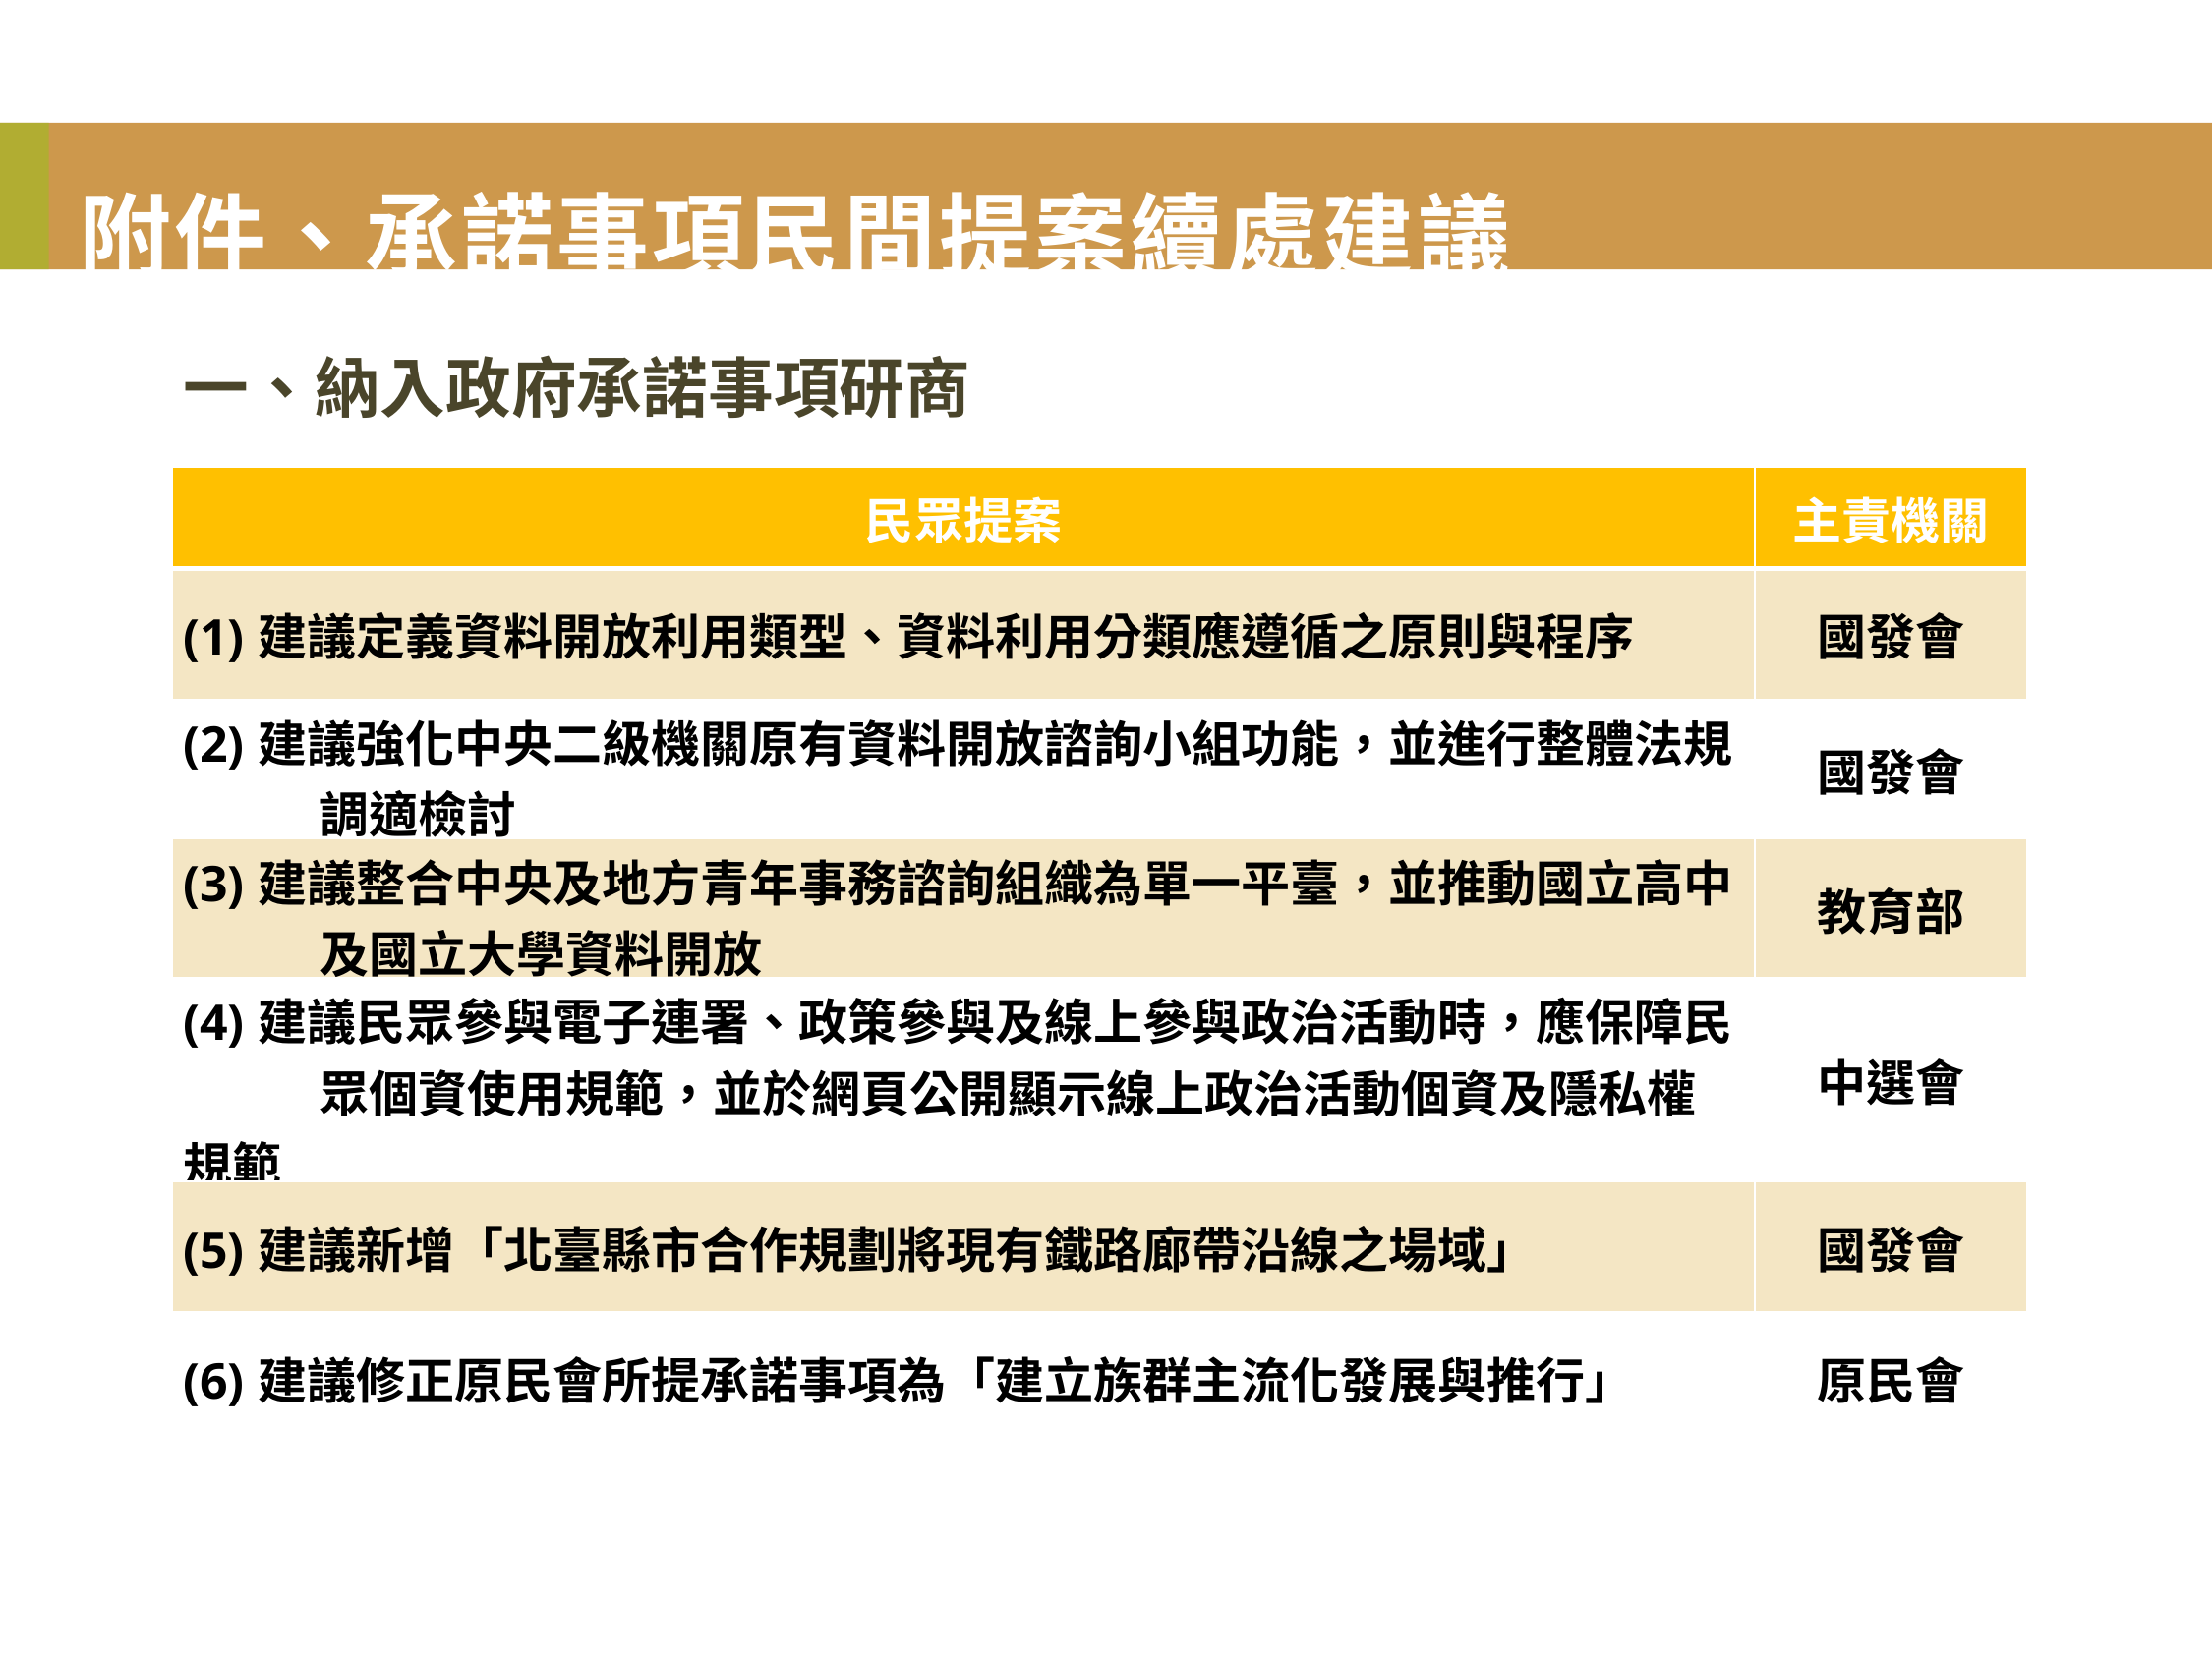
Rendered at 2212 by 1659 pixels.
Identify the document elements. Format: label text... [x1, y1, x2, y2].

table_cell (4)建議民眾參與電子連署、政策參與及線上參與政治活動時，應保障民 眾個資使用規範，並於網頁公開顯示線上政治活動個資及隱私權規範 [173, 979, 1754, 1180]
table_header 民眾提案 [173, 468, 1754, 566]
table_cell 原民會 [1756, 1313, 2026, 1443]
text_box [0, 122, 2212, 270]
table_cell 教育部 [1756, 839, 2026, 977]
table_cell 國發會 [1756, 1182, 2026, 1311]
table_cell (5)建議新增「北臺縣市合作規劃將現有鐵路廊帶沿線之場域」 [173, 1182, 1754, 1311]
table_cell 中選會 [1756, 979, 2026, 1180]
text_box 附件、承諾事項民間提案續處建議 [79, 178, 2119, 289]
table_cell (2)建議強化中央二級機關原有資料開放諮詢小組功能，並進行整體法規 調適檢討 [173, 700, 1754, 838]
table_cell 國發會 [1756, 571, 2026, 699]
table_cell (1)建議定義資料開放利用類型、資料利用分類應遵循之原則與程序 [173, 571, 1754, 699]
table_header 主責機關 [1756, 468, 2026, 566]
table_cell 國發會 [1756, 700, 2026, 838]
text_box 一、納入政府承諾事項研商 [171, 326, 983, 426]
table_cell (3)建議整合中央及地方青年事務諮詢組織為單一平臺，並推動國立高中 及國立大學資料開放 [378, 938, 408, 969]
table_cell (3)建議整合中央及地方青年事務諮詢組織為單一平臺，並推動國立高中 及國立大學資料開放 [173, 839, 1754, 977]
table_cell (6)建議修正原民會所提承諾事項為「建立族群主流化發展與推行」 [173, 1313, 1754, 1443]
